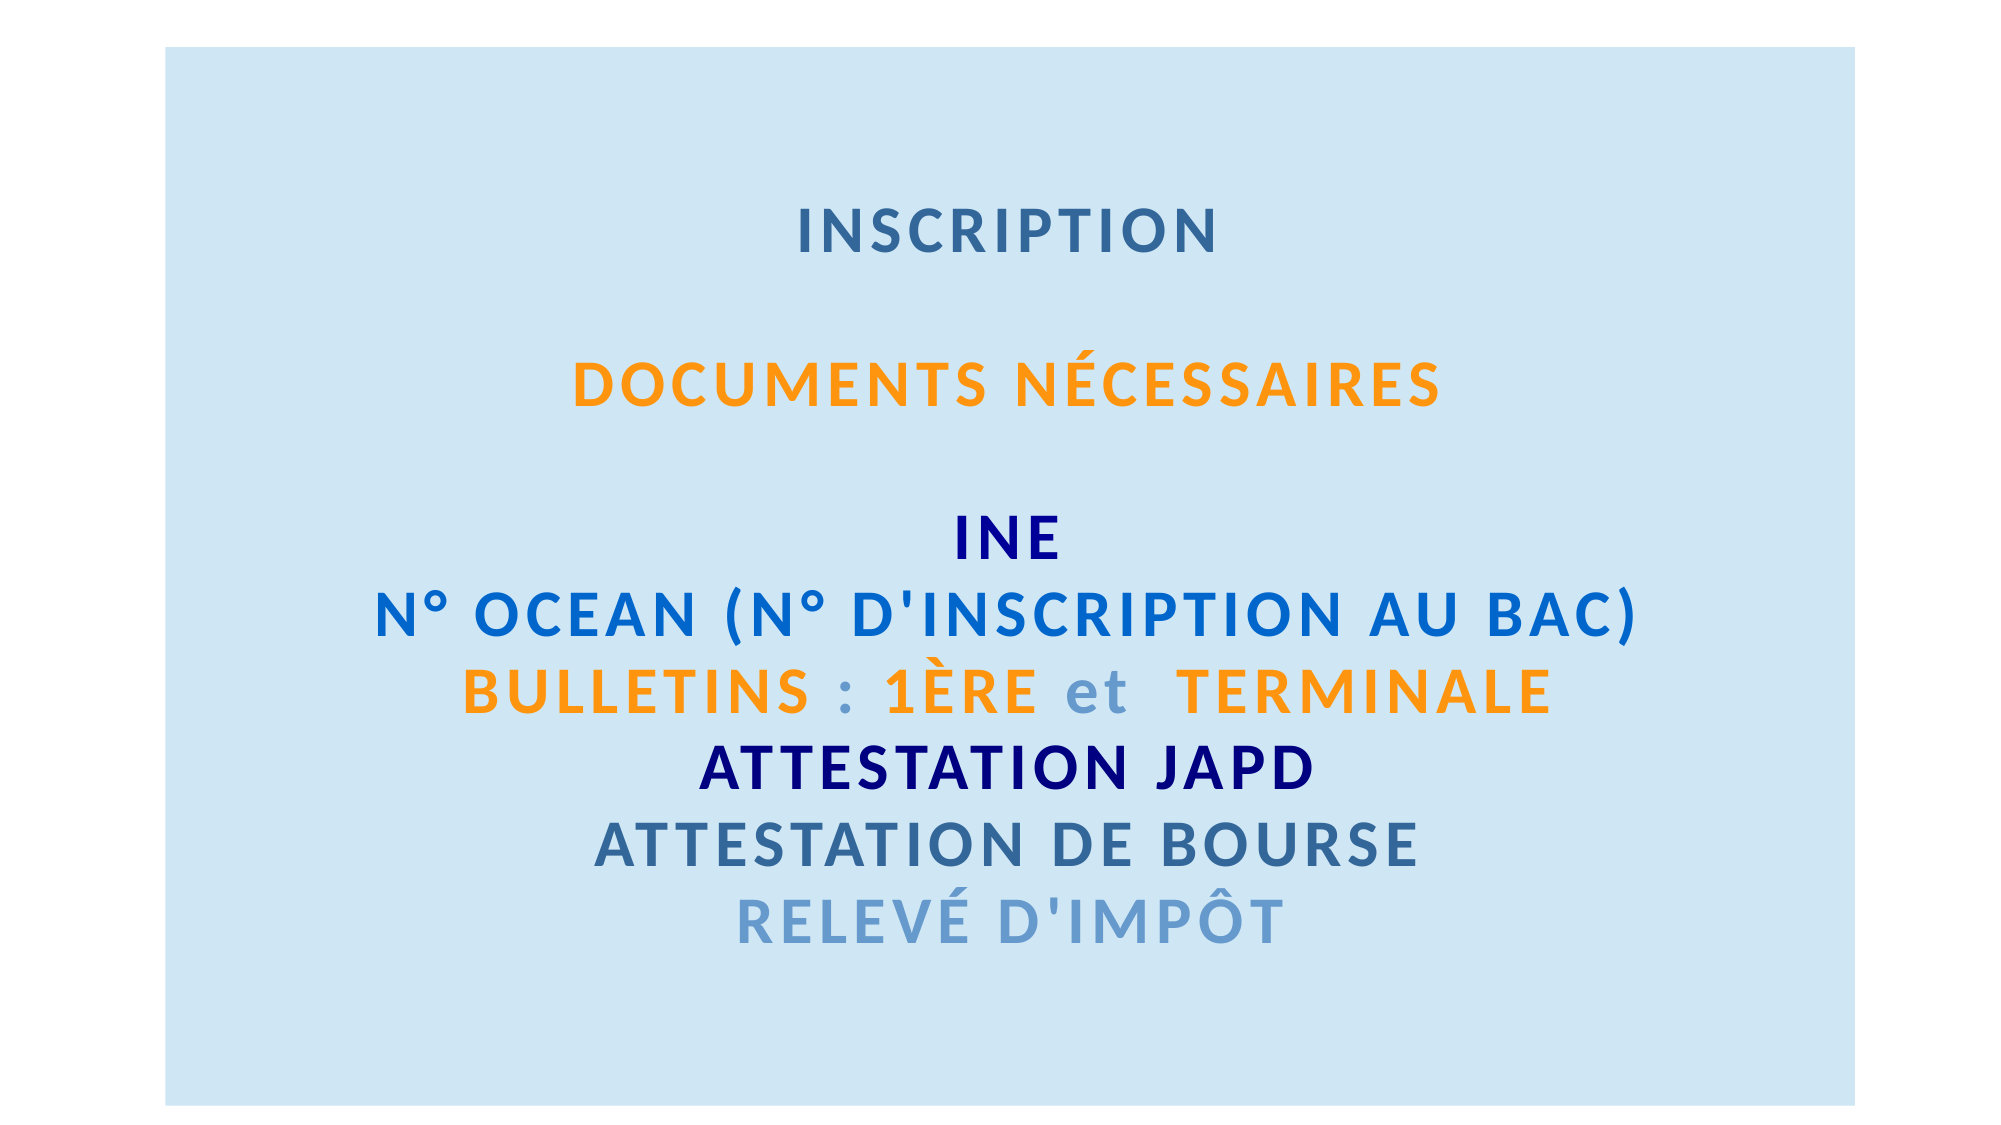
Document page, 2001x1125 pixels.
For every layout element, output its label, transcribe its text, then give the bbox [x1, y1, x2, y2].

title INSCRIPTION DOCUMENTS NÉCESSAIRES INE N° OCEAN (N° D'INSCRIPTION AU BAC) BULLETINS : 1ÈRE et TERMINALE ATTESTATION JAPD ATTESTATION DE BOURSE RELEVÉ D'IMPÔT [165, 47, 1855, 1106]
